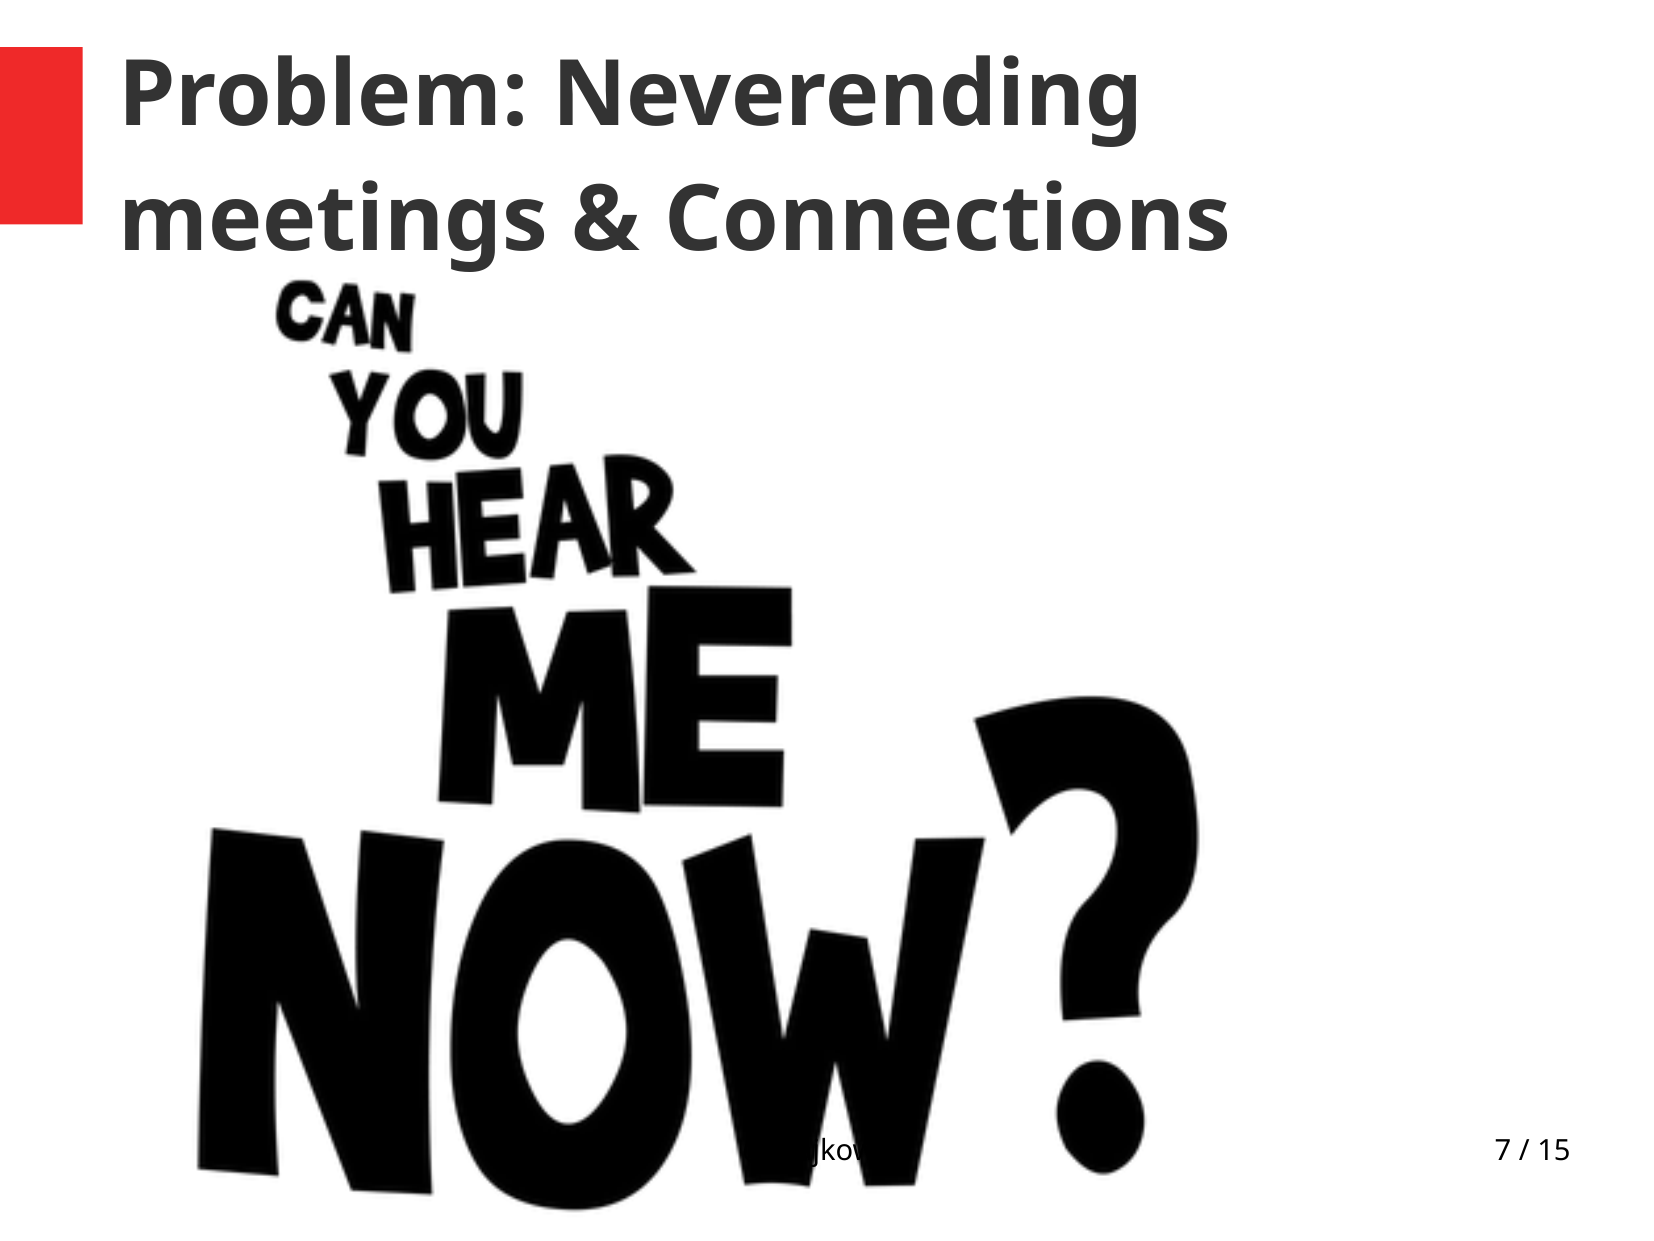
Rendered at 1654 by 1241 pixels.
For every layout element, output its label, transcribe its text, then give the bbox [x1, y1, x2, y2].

picture [177, 247, 1229, 1241]
title Problem: Neverending meetings & Connections [118, 10, 1571, 296]
